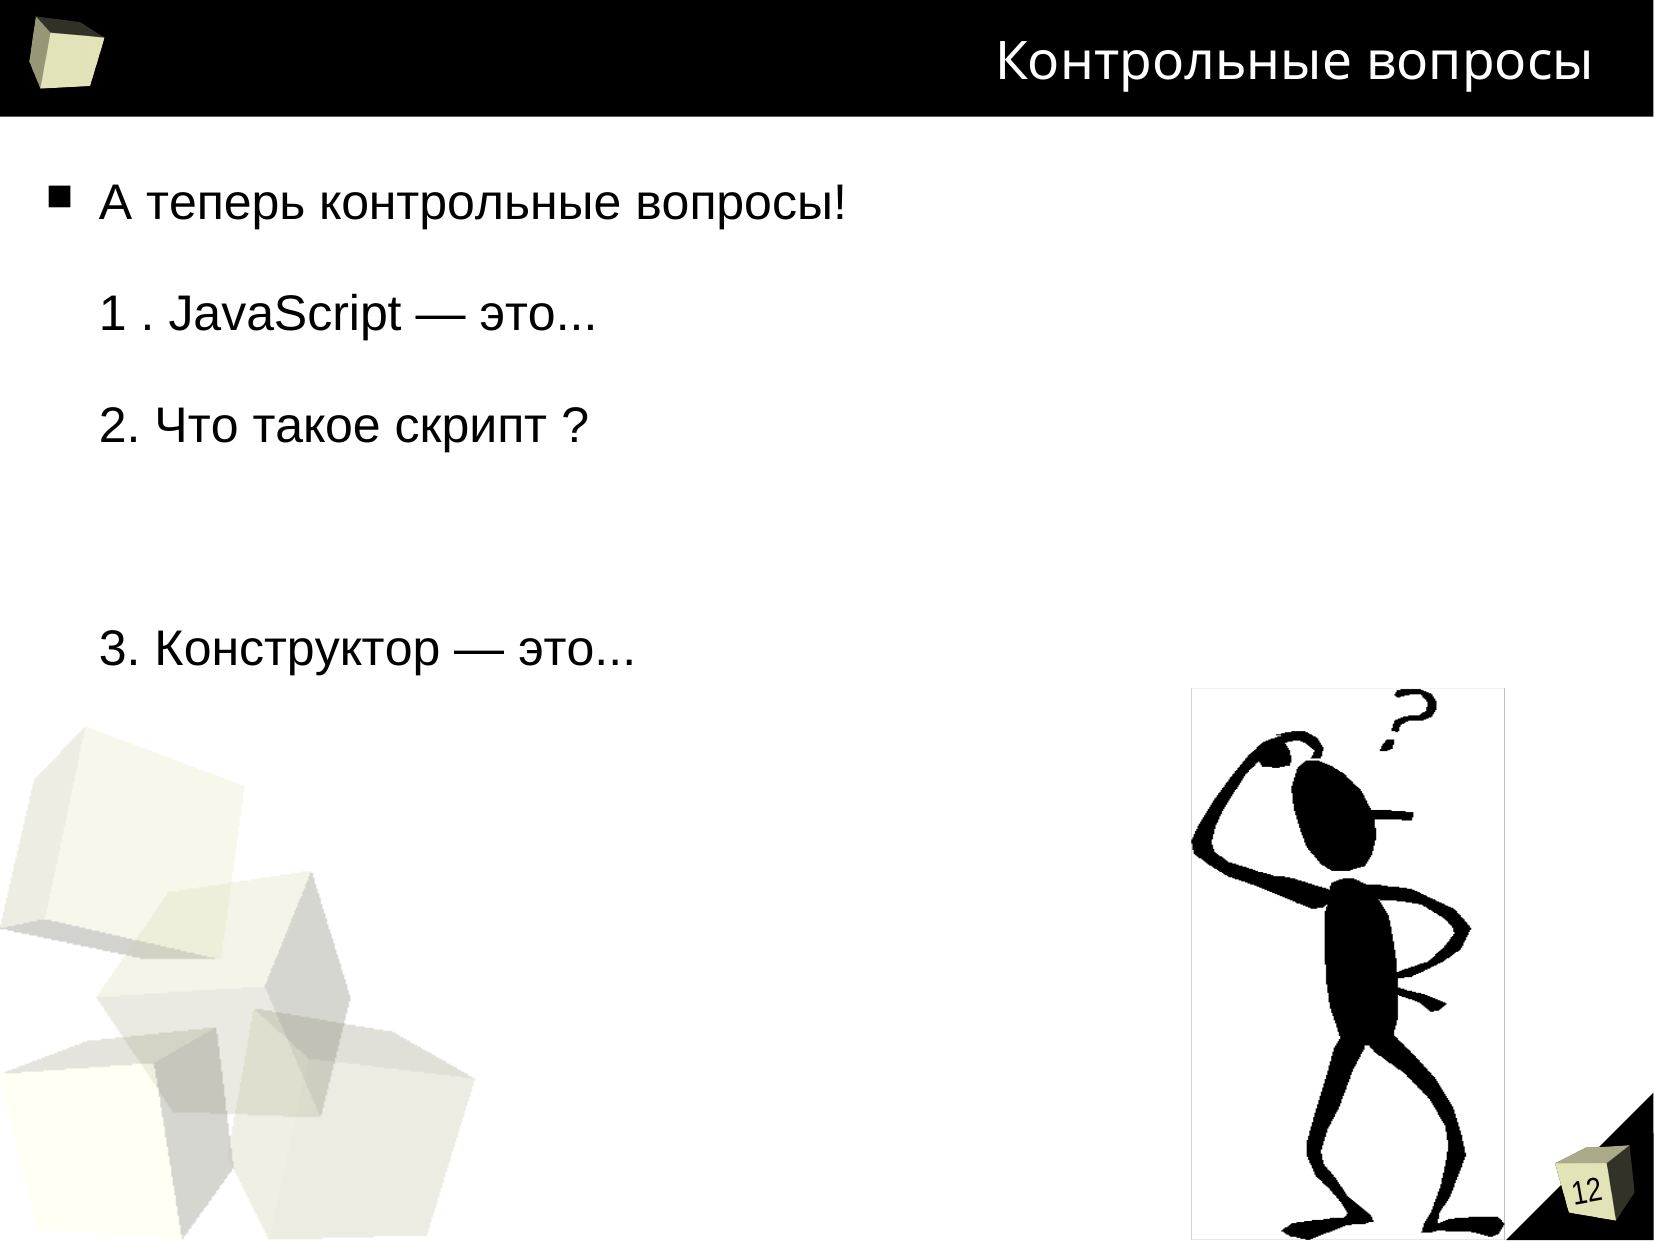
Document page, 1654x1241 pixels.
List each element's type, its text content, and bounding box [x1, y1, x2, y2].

list А теперь контрольные вопросы! 1 . JavaScript — это... 2. Что такое скрипт ? 3. Конструктор — это... [27, 173, 1595, 843]
title Контрольные вопросы [118, 0, 1595, 119]
picture [0, 726, 477, 1241]
picture [1190, 687, 1506, 1241]
